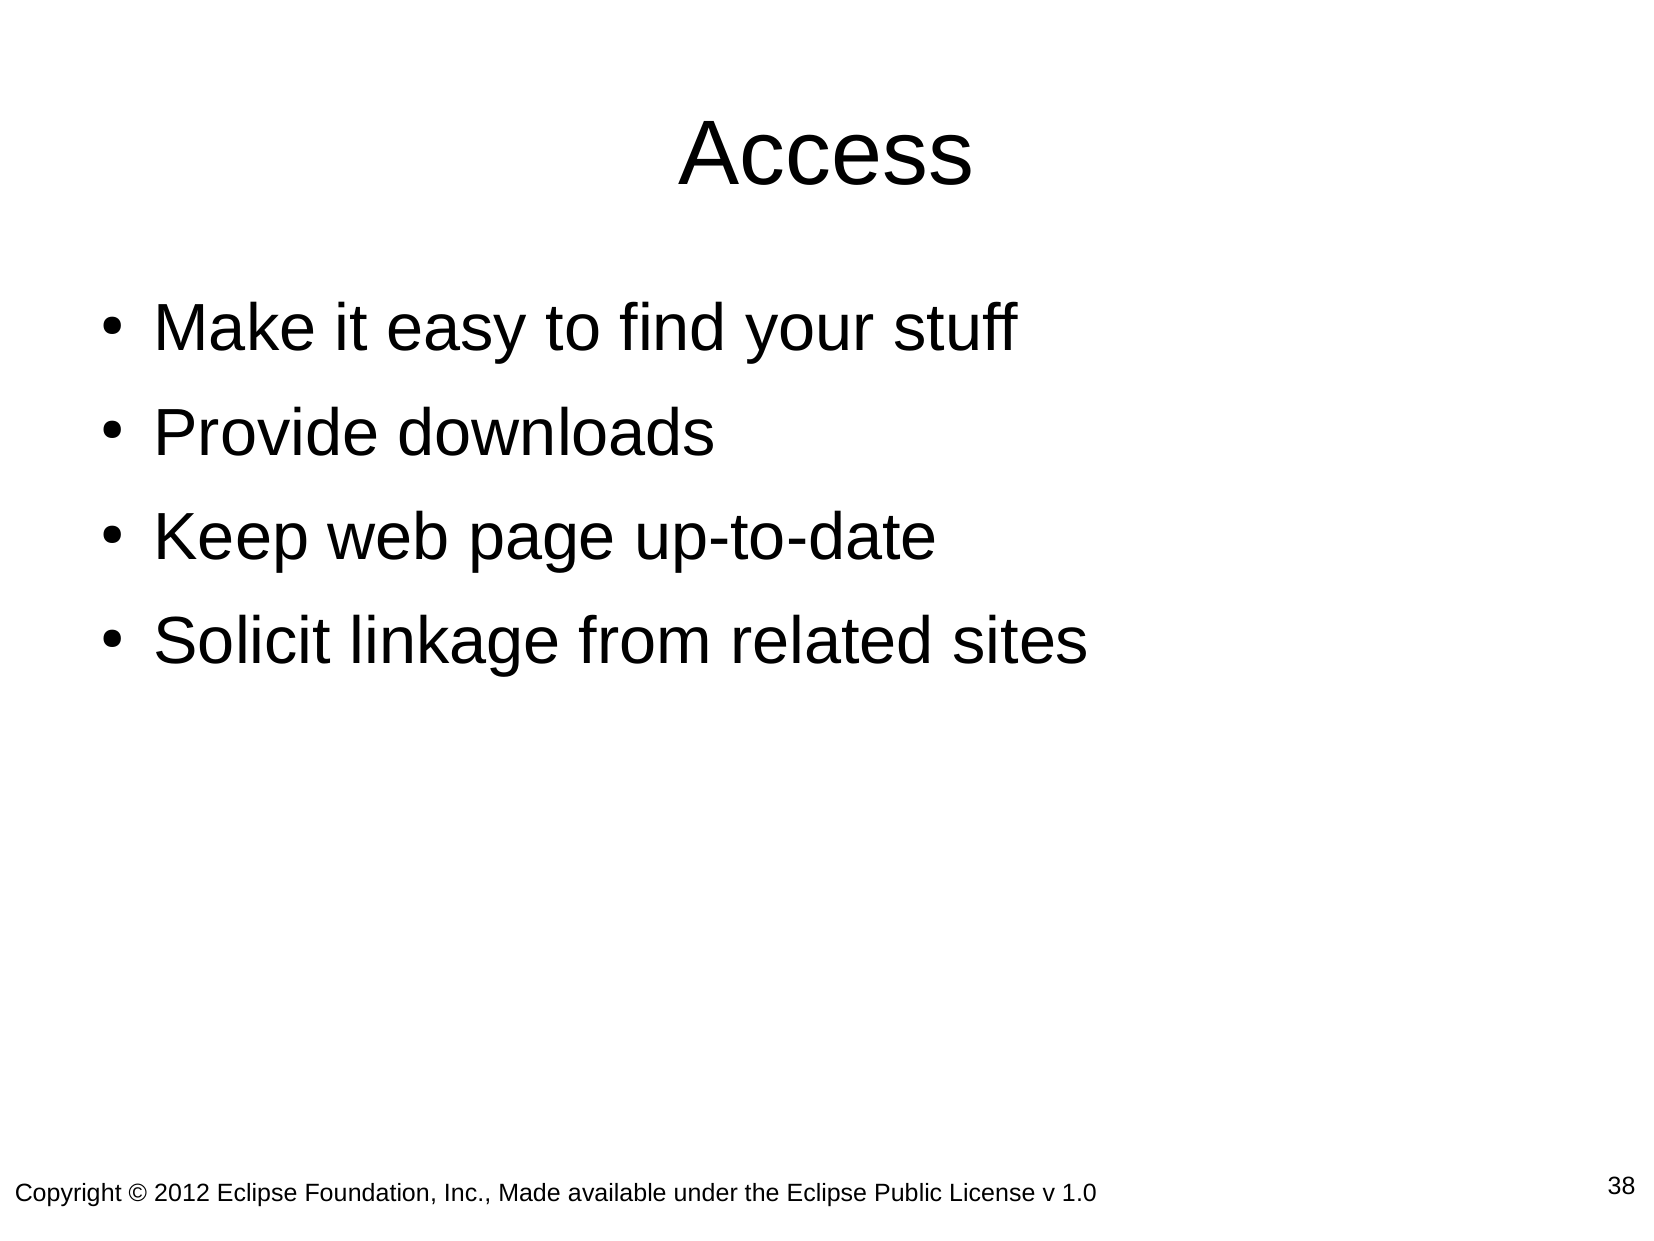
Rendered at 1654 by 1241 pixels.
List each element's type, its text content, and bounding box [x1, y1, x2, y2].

list Make it easy to find your stuff Provide downloads Keep web page up-to-date Solicit linkage from related sites [82, 290, 1571, 1109]
title Access [82, 49, 1571, 257]
